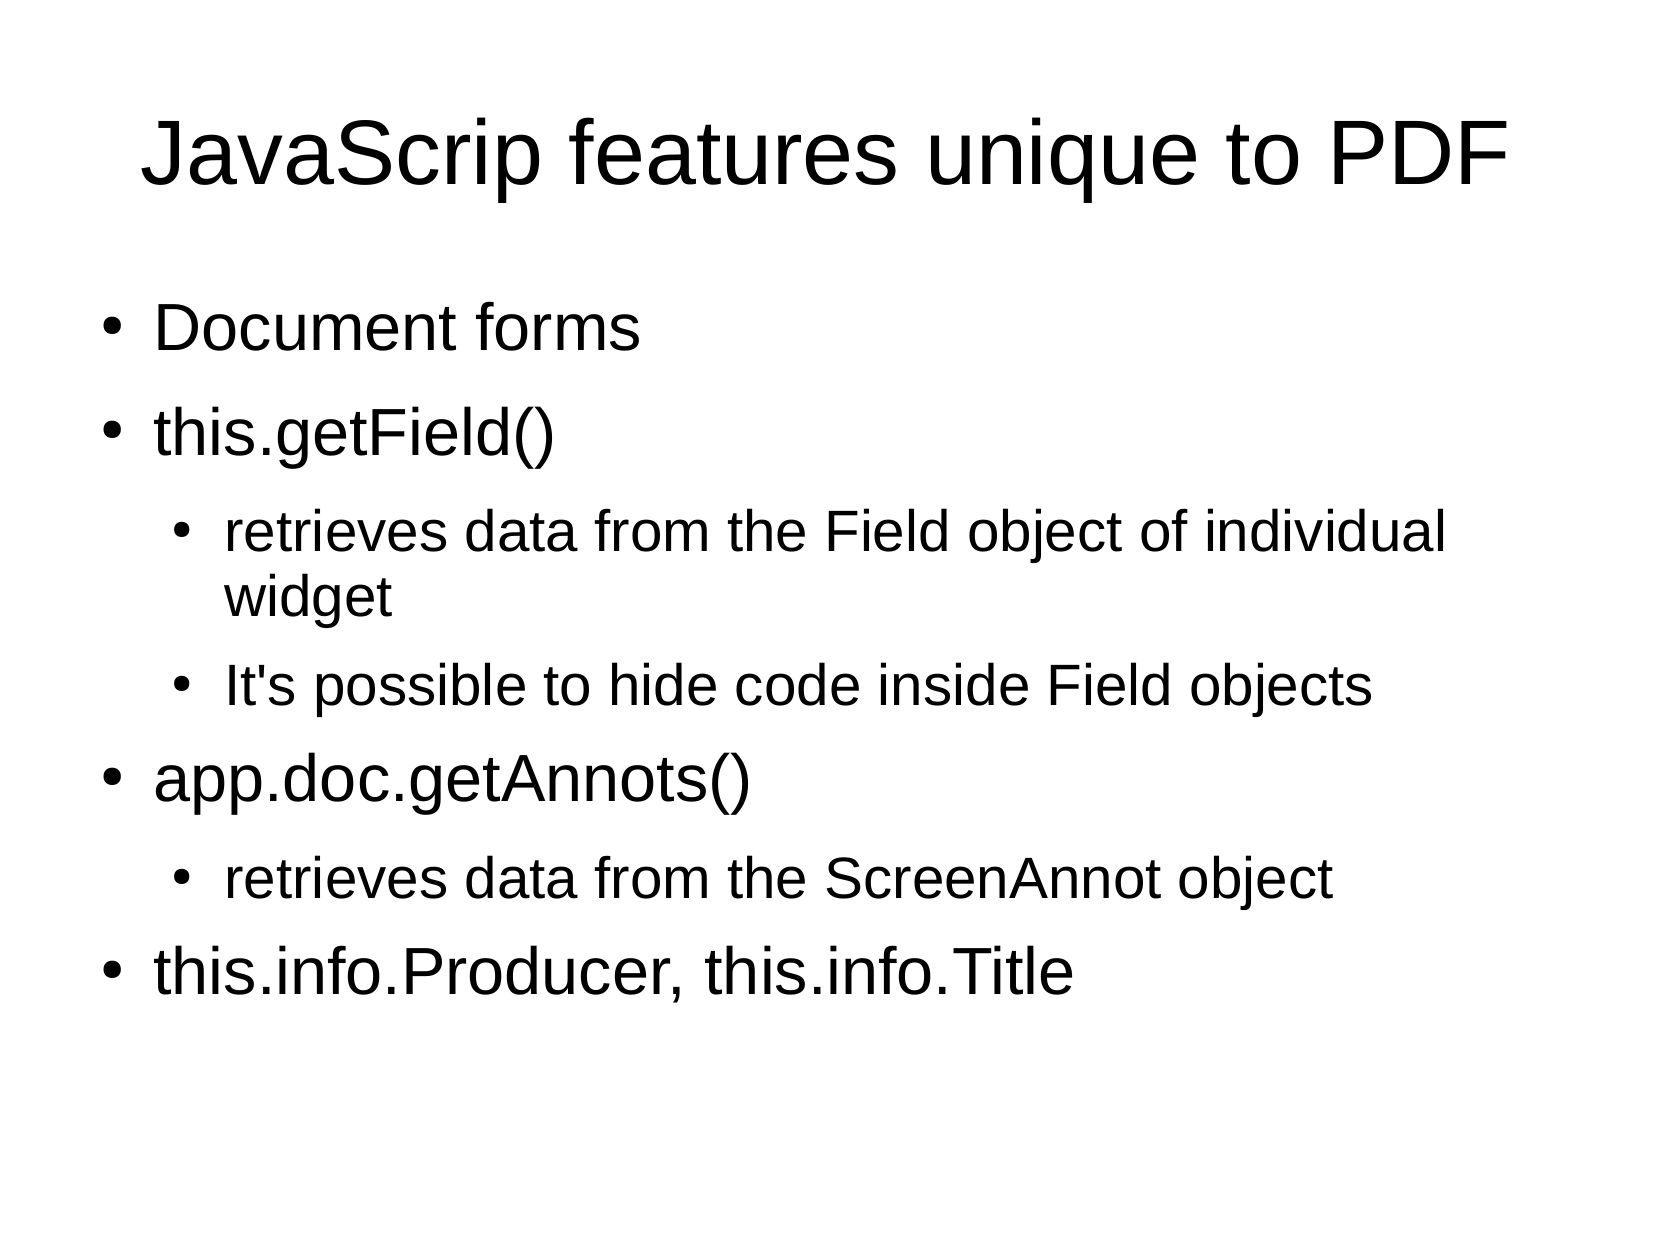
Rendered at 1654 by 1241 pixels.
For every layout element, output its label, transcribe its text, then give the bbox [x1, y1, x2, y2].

title JavaScrip features unique to PDF [82, 49, 1571, 257]
list Document forms this.getField() retrieves data from the Field object of individual widget It's possible to hide code inside Field objects app.doc.getAnnots() retrieves data from the ScreenAnnot object this.info.Producer, this.info.Title [82, 290, 1571, 1109]
